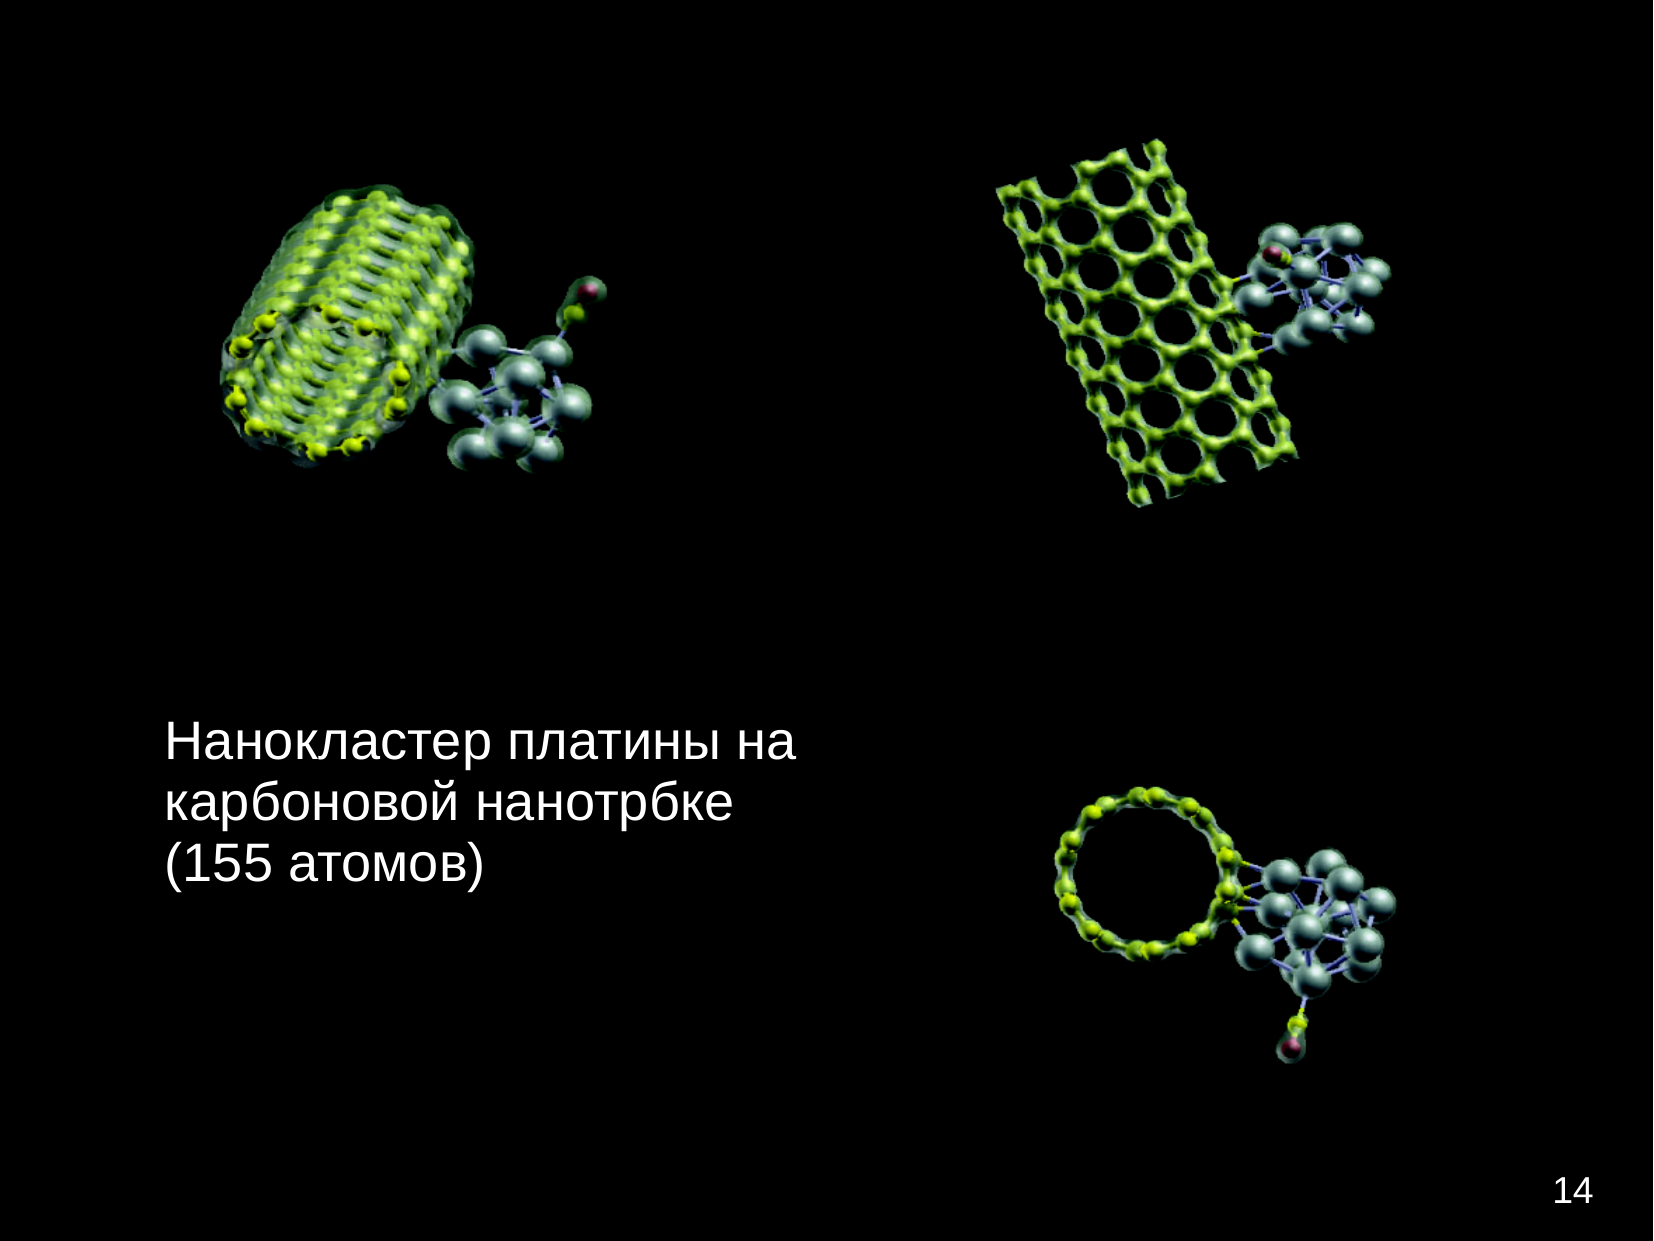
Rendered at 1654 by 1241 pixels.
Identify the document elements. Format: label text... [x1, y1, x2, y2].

text_box Нанокластер платины на карбоновой нанотрбке (155 атомов) [150, 703, 825, 901]
picture [16, 27, 713, 638]
picture [825, 37, 1501, 1201]
text_box 14 [1537, 1162, 1653, 1220]
